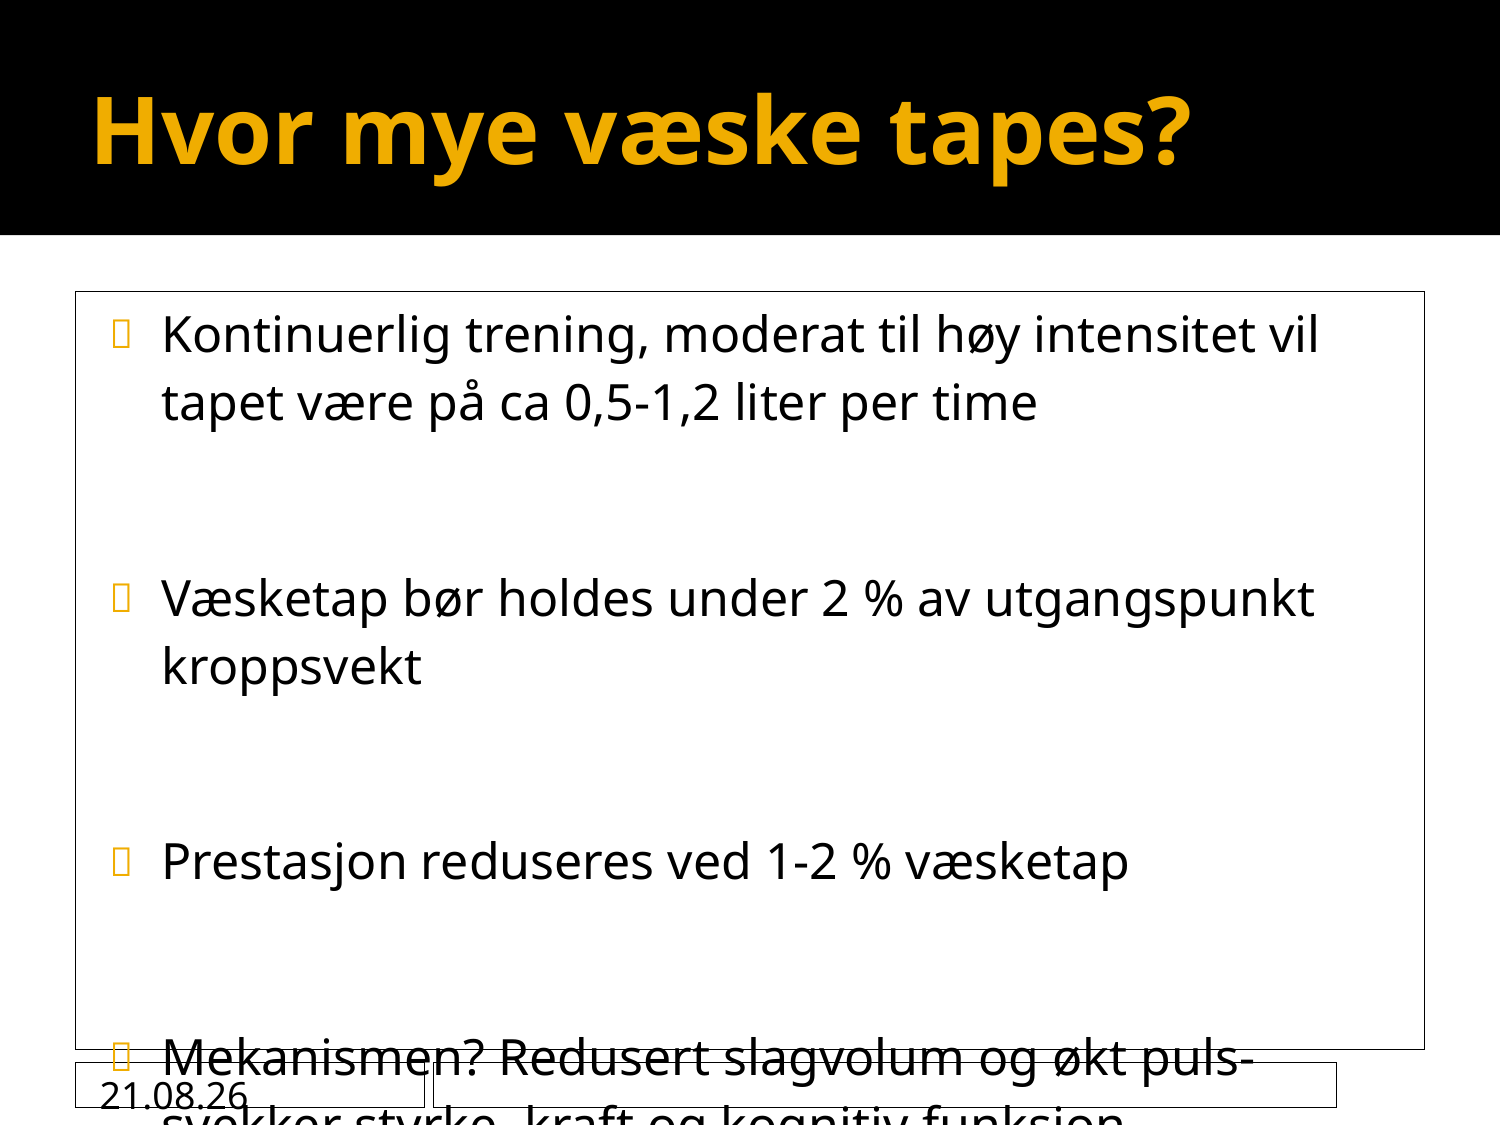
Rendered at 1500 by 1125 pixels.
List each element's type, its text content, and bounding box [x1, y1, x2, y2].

list Kontinuerlig trening, moderat til høy intensitet vil tapet være på ca 0,5-1,2 liter per time Væsketap bør holdes under 2 % av utgangspunkt kroppsvekt Prestasjon reduseres ved 1-2 % væsketap Mekanismen? Redusert slagvolum og økt puls- svekker styrke, kraft og kognitiv funksjon [75, 291, 1425, 1050]
title Hvor mye væske tapes? [75, 25, 1425, 231]
